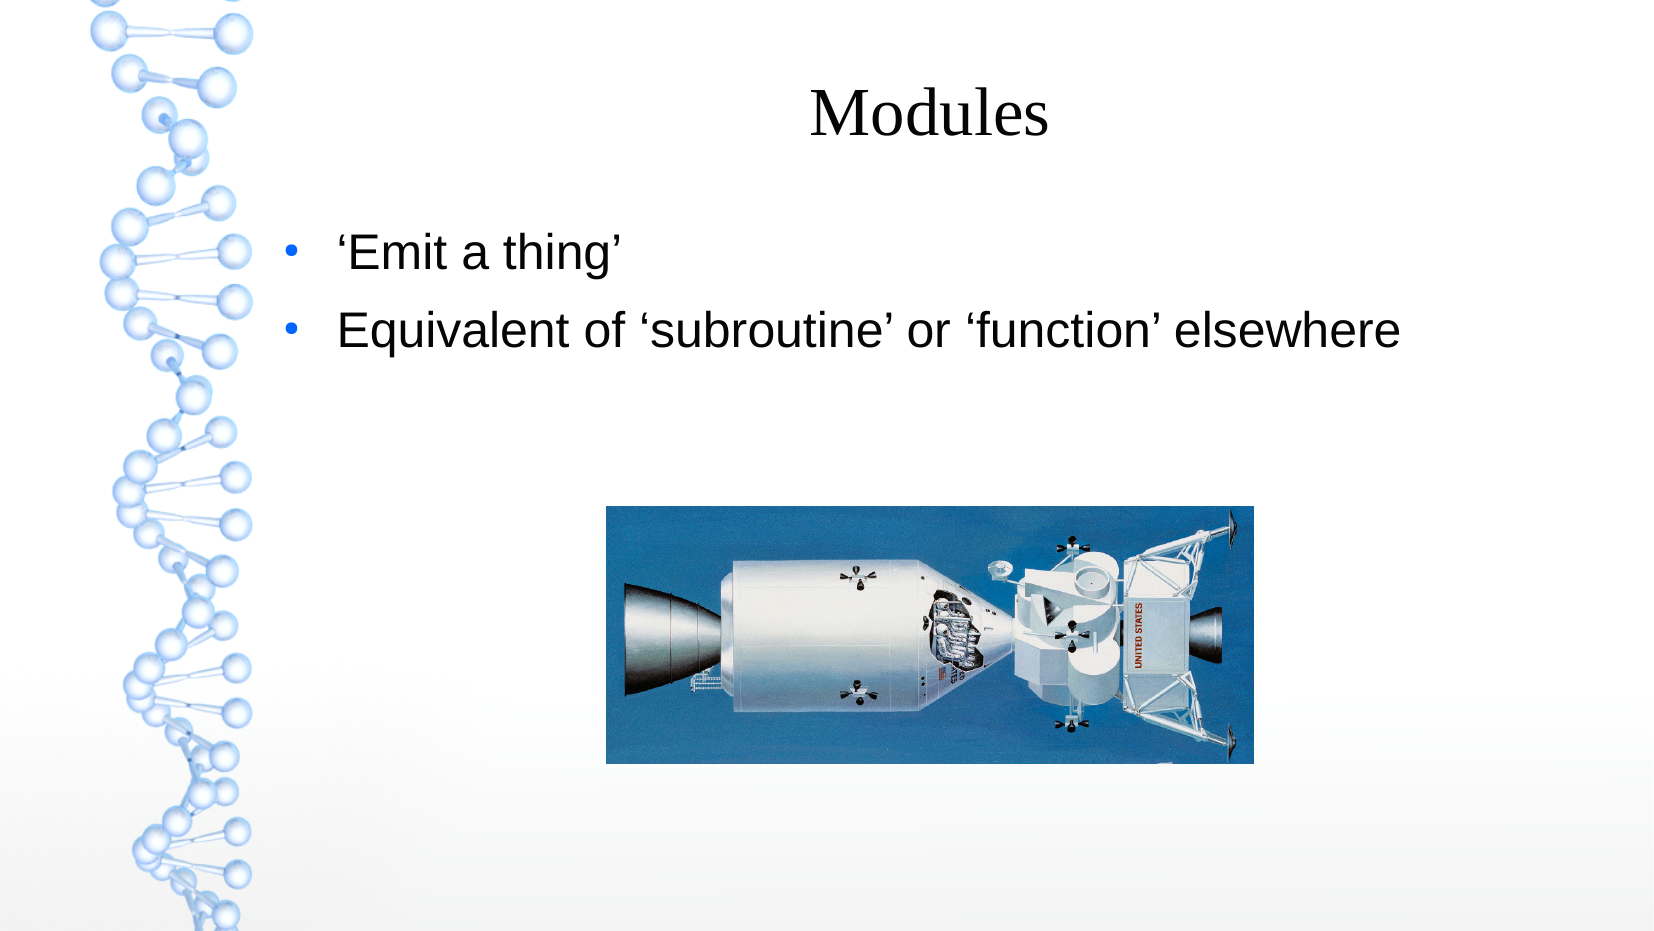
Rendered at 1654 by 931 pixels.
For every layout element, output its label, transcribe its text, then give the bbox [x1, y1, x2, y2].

list ‘Emit a thing’ Equivalent of ‘subroutine’ or ‘function’ elsewhere [265, 224, 1595, 482]
picture [0, 0, 1654, 931]
title Modules [265, 35, 1595, 189]
